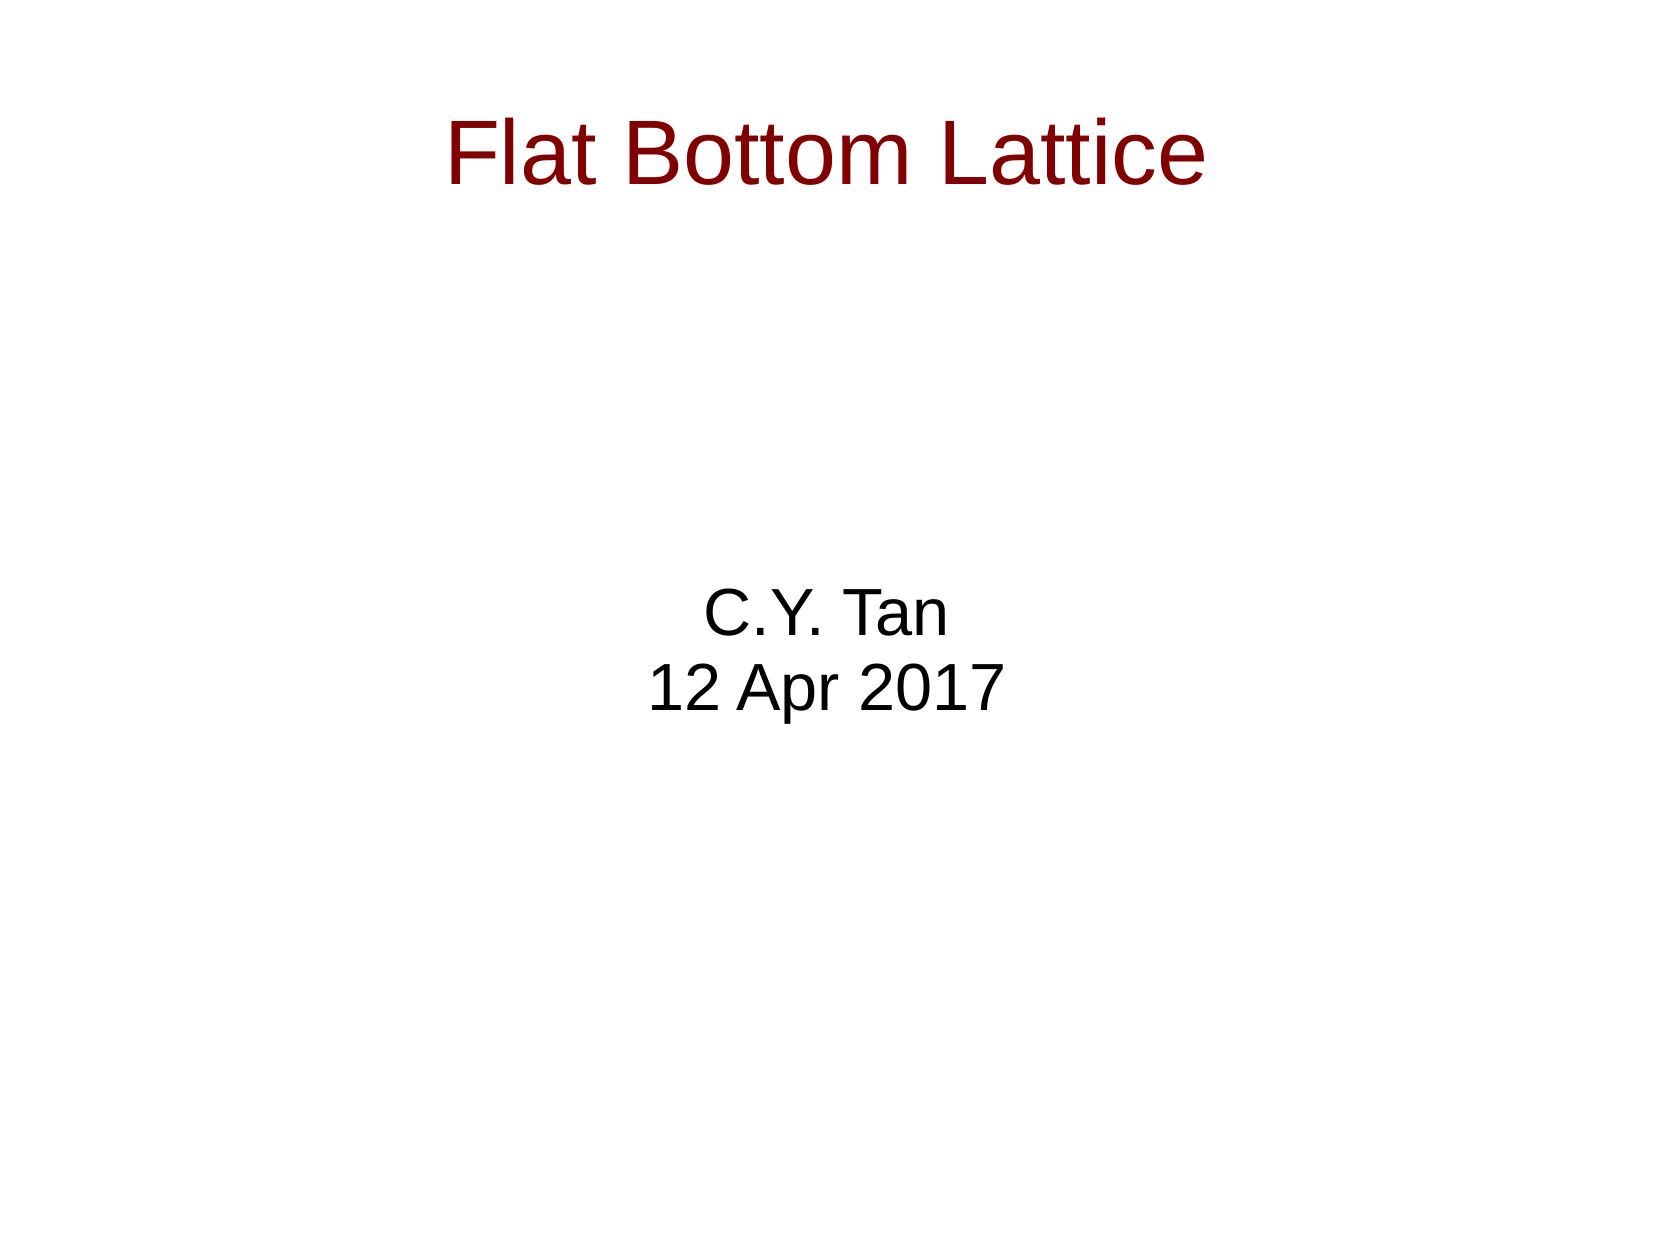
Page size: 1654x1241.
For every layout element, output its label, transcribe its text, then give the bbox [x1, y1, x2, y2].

subtitle C.Y. Tan 12 Apr 2017 [82, 290, 1571, 1010]
title Flat Bottom Lattice [82, 49, 1571, 257]
